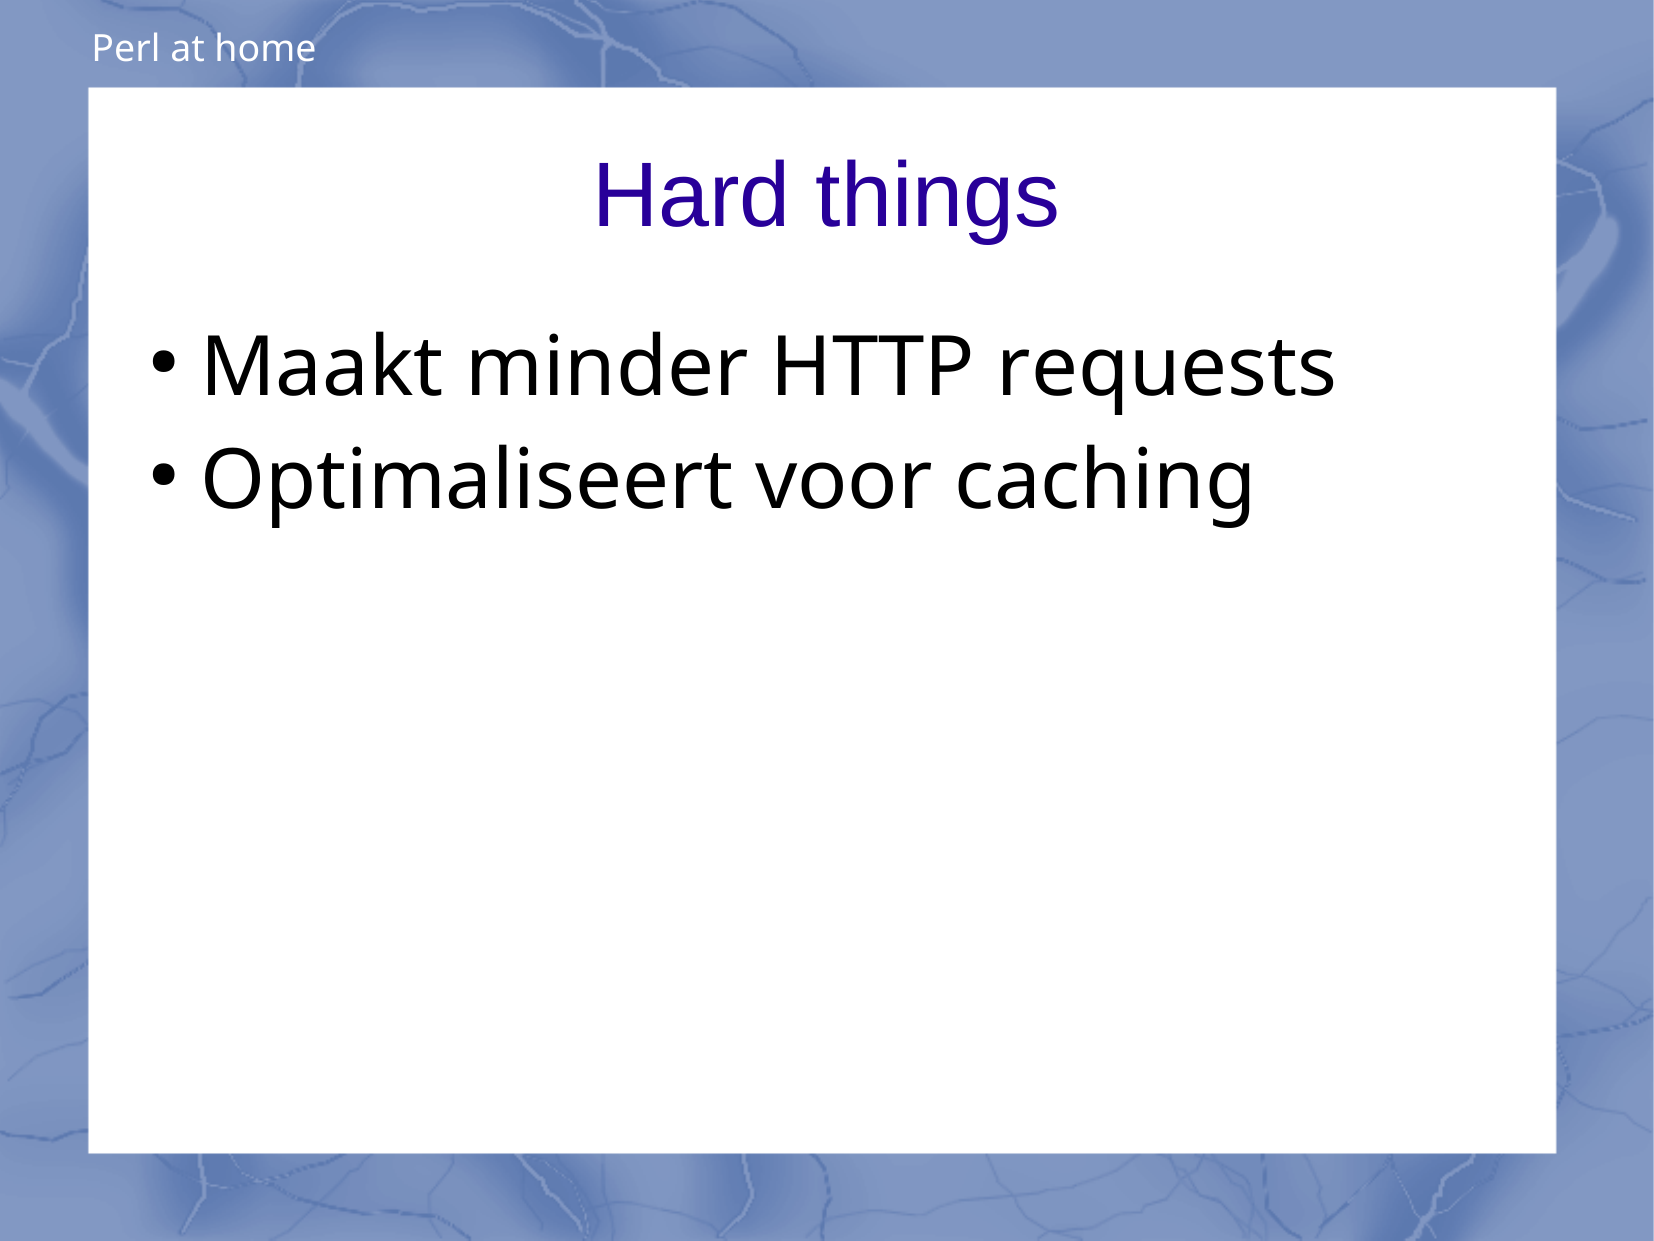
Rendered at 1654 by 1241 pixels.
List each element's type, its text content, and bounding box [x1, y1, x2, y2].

text_box Maakt minder HTTP requests Optimaliseert voor caching [123, 288, 1231, 516]
picture [0, 0, 1654, 1241]
title Hard things [118, 98, 1536, 291]
